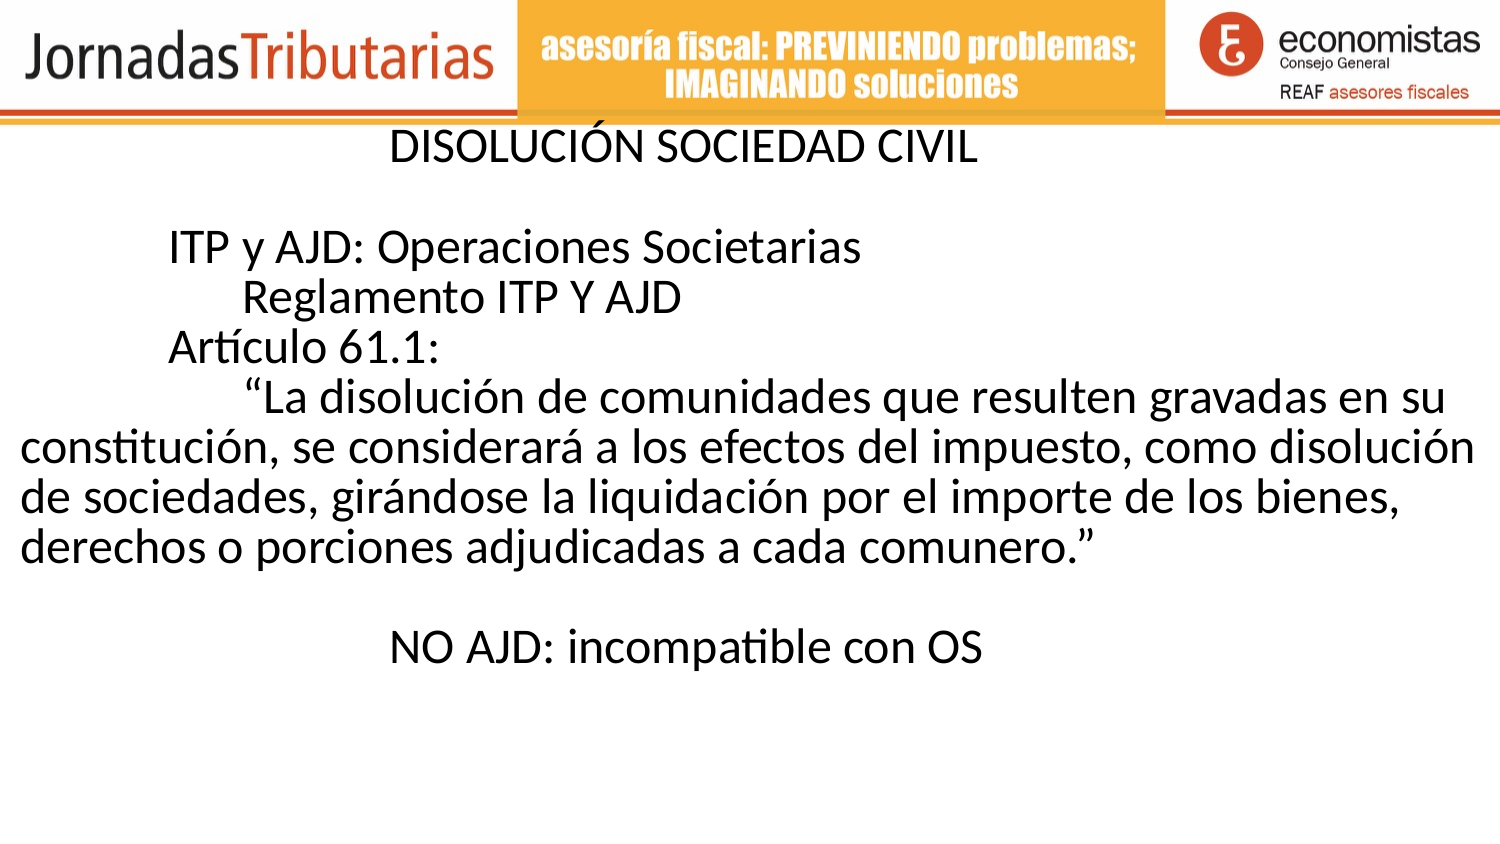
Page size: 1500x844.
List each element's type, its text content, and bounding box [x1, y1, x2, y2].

text_box DISOLUCIÓN SOCIEDAD CIVIL ITP y AJD: Operaciones Societarias Reglamento ITP Y AJD Artículo 61.1: “La disolución de comunidades que resulten gravadas en su constitución, se considerará a los efectos del impuesto, como disolución de sociedades, girándose la liquidación por el importe de los bienes, derechos o porciones adjudicadas a cada comunero.” NO AJD: incompatible con OS [5, 118, 1500, 844]
picture [0, 0, 1500, 129]
